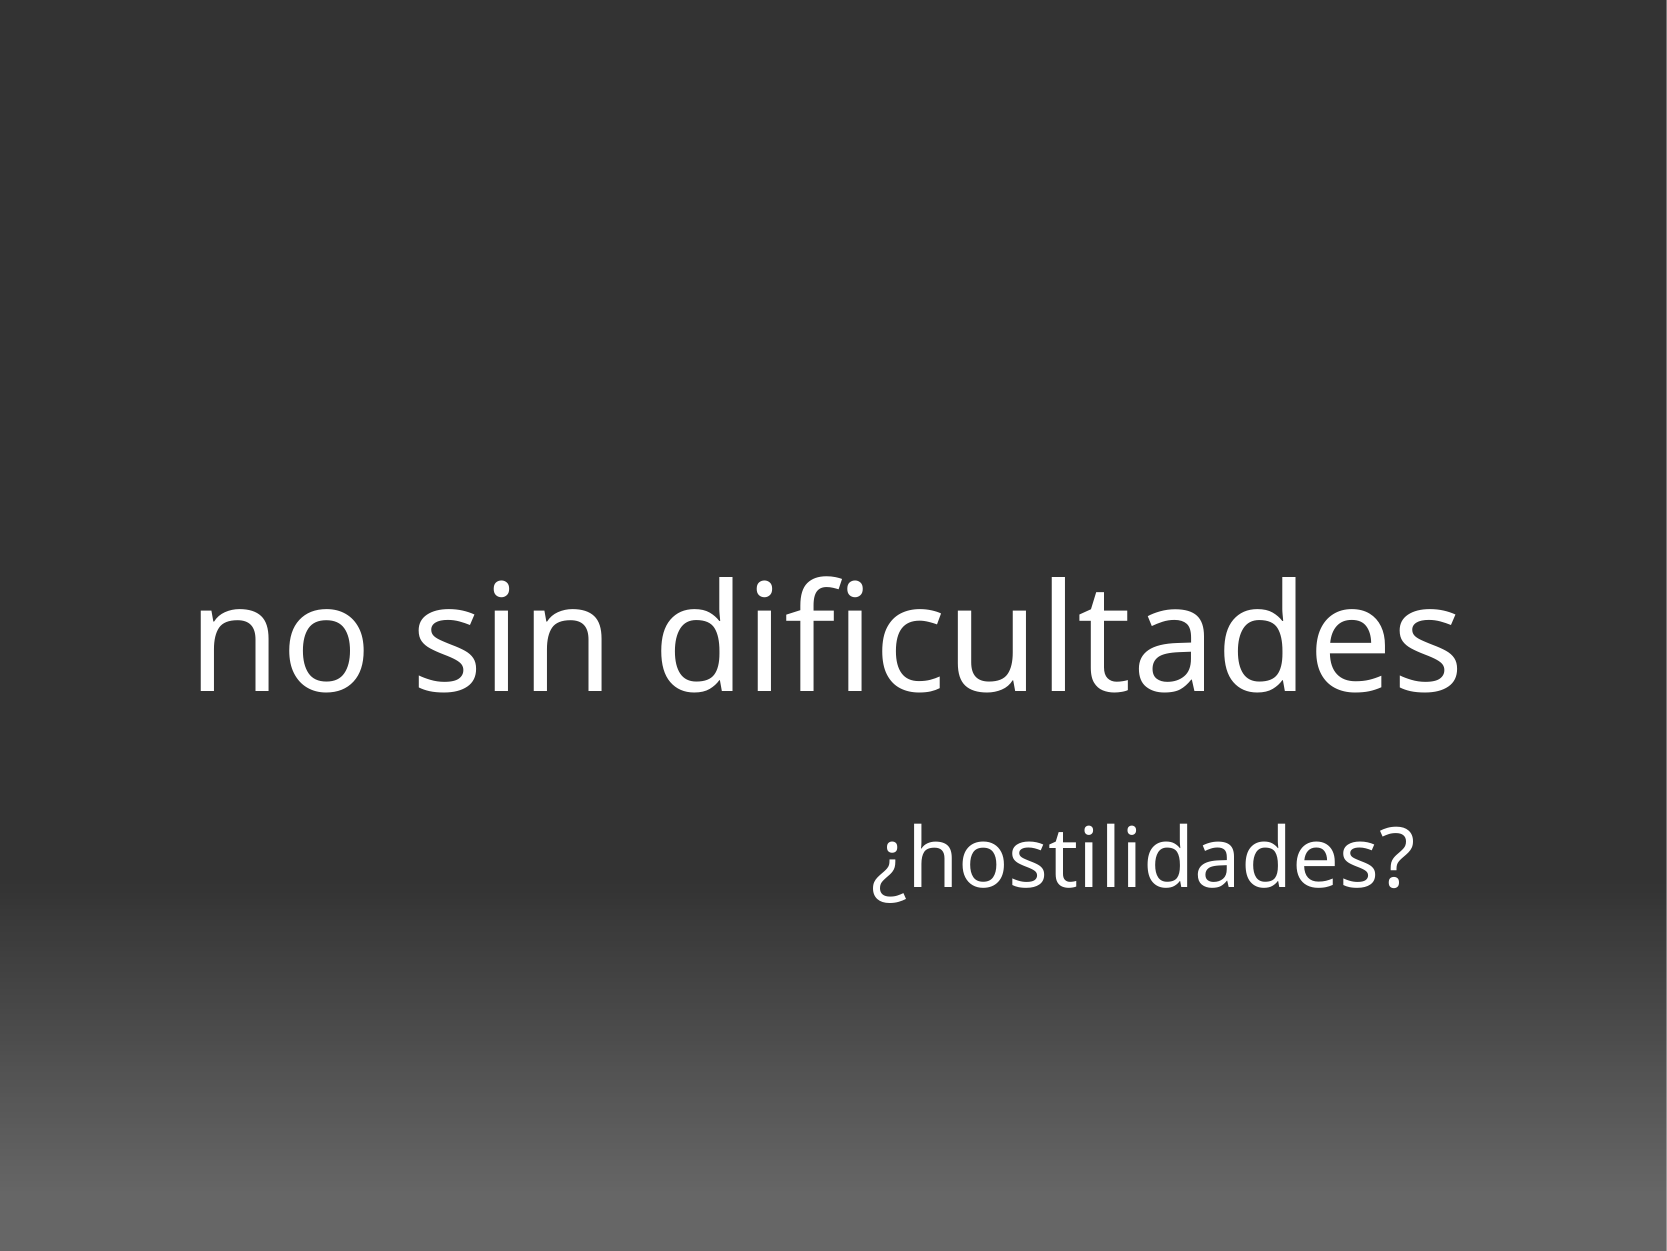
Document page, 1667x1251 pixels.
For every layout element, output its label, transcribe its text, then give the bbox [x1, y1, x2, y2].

picture [0, 0, 1667, 1251]
title no sin dificultades [118, 528, 1536, 739]
text_box ¿hostilidades? [856, 797, 1423, 913]
